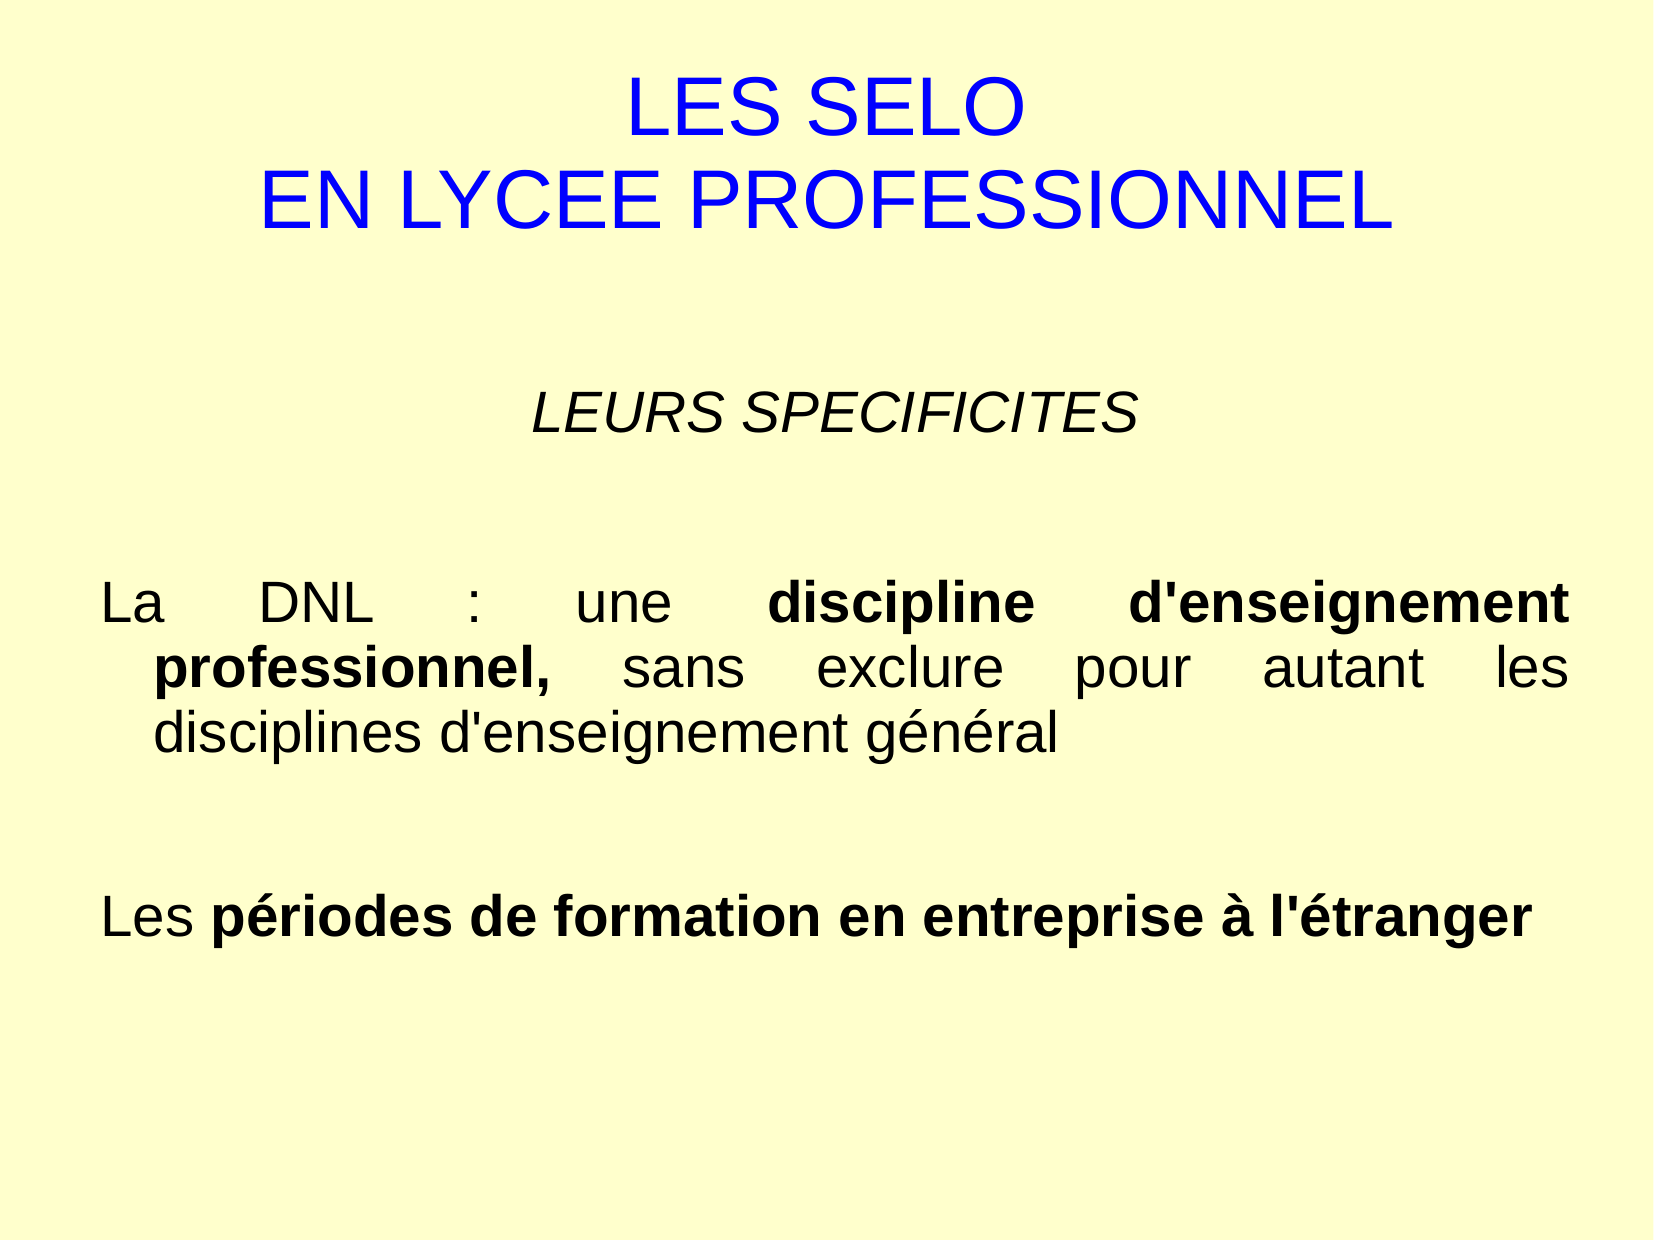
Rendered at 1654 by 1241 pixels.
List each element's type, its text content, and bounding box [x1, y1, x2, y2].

list LEURS SPECIFICITES La DNL : une discipline d'enseignement professionnel, sans exclure pour autant les disciplines d'enseignement général Les périodes de formation en entreprise à l'étranger [82, 290, 1571, 1094]
title LES SELO EN LYCEE PROFESSIONNEL [82, 56, 1571, 250]
